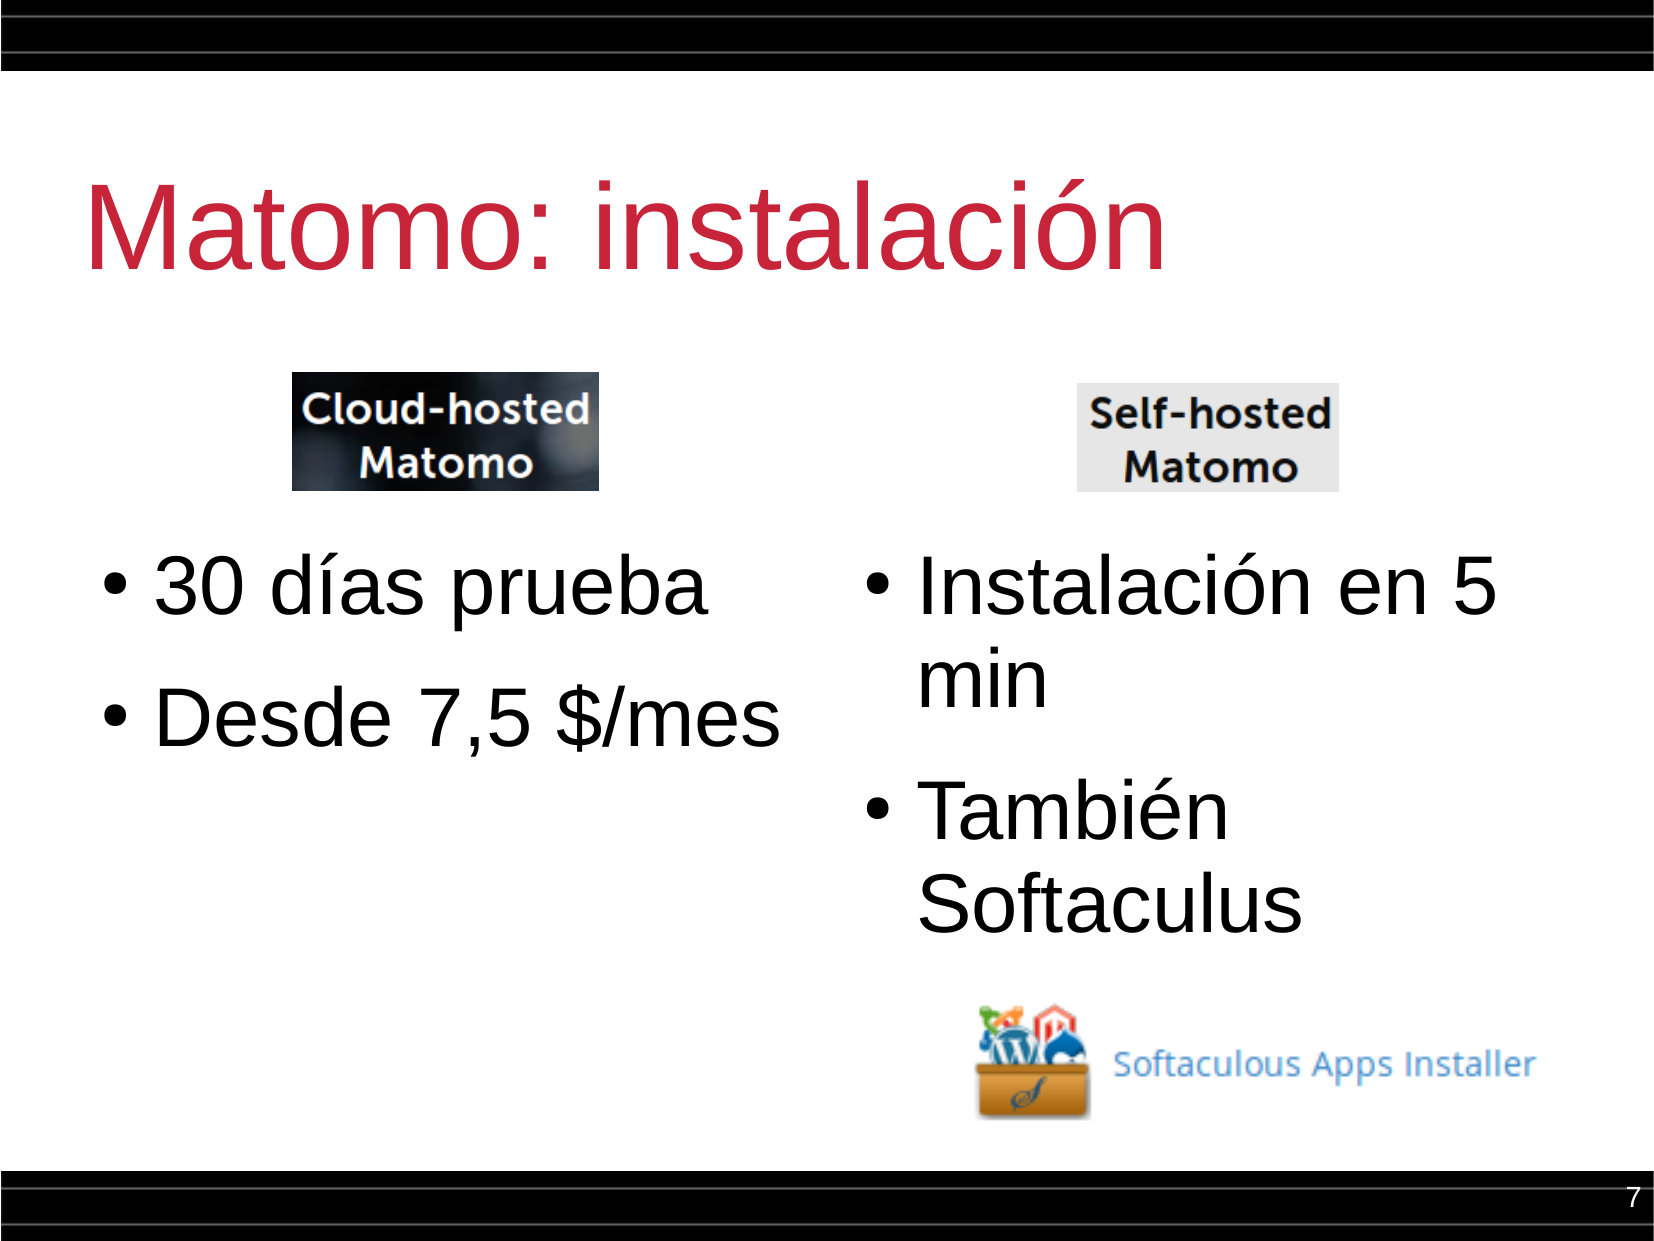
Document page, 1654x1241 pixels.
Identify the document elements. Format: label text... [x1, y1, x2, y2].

picture [956, 992, 1552, 1128]
list Instalación en 5 min También Softaculus [845, 539, 1572, 1187]
picture [1077, 383, 1339, 492]
picture [1, 1171, 1654, 1241]
title Matomo: instalación [82, 123, 1571, 331]
picture [1, 0, 1654, 71]
picture [292, 372, 599, 491]
list 30 días prueba Desde 7,5 $/mes [82, 539, 809, 1187]
